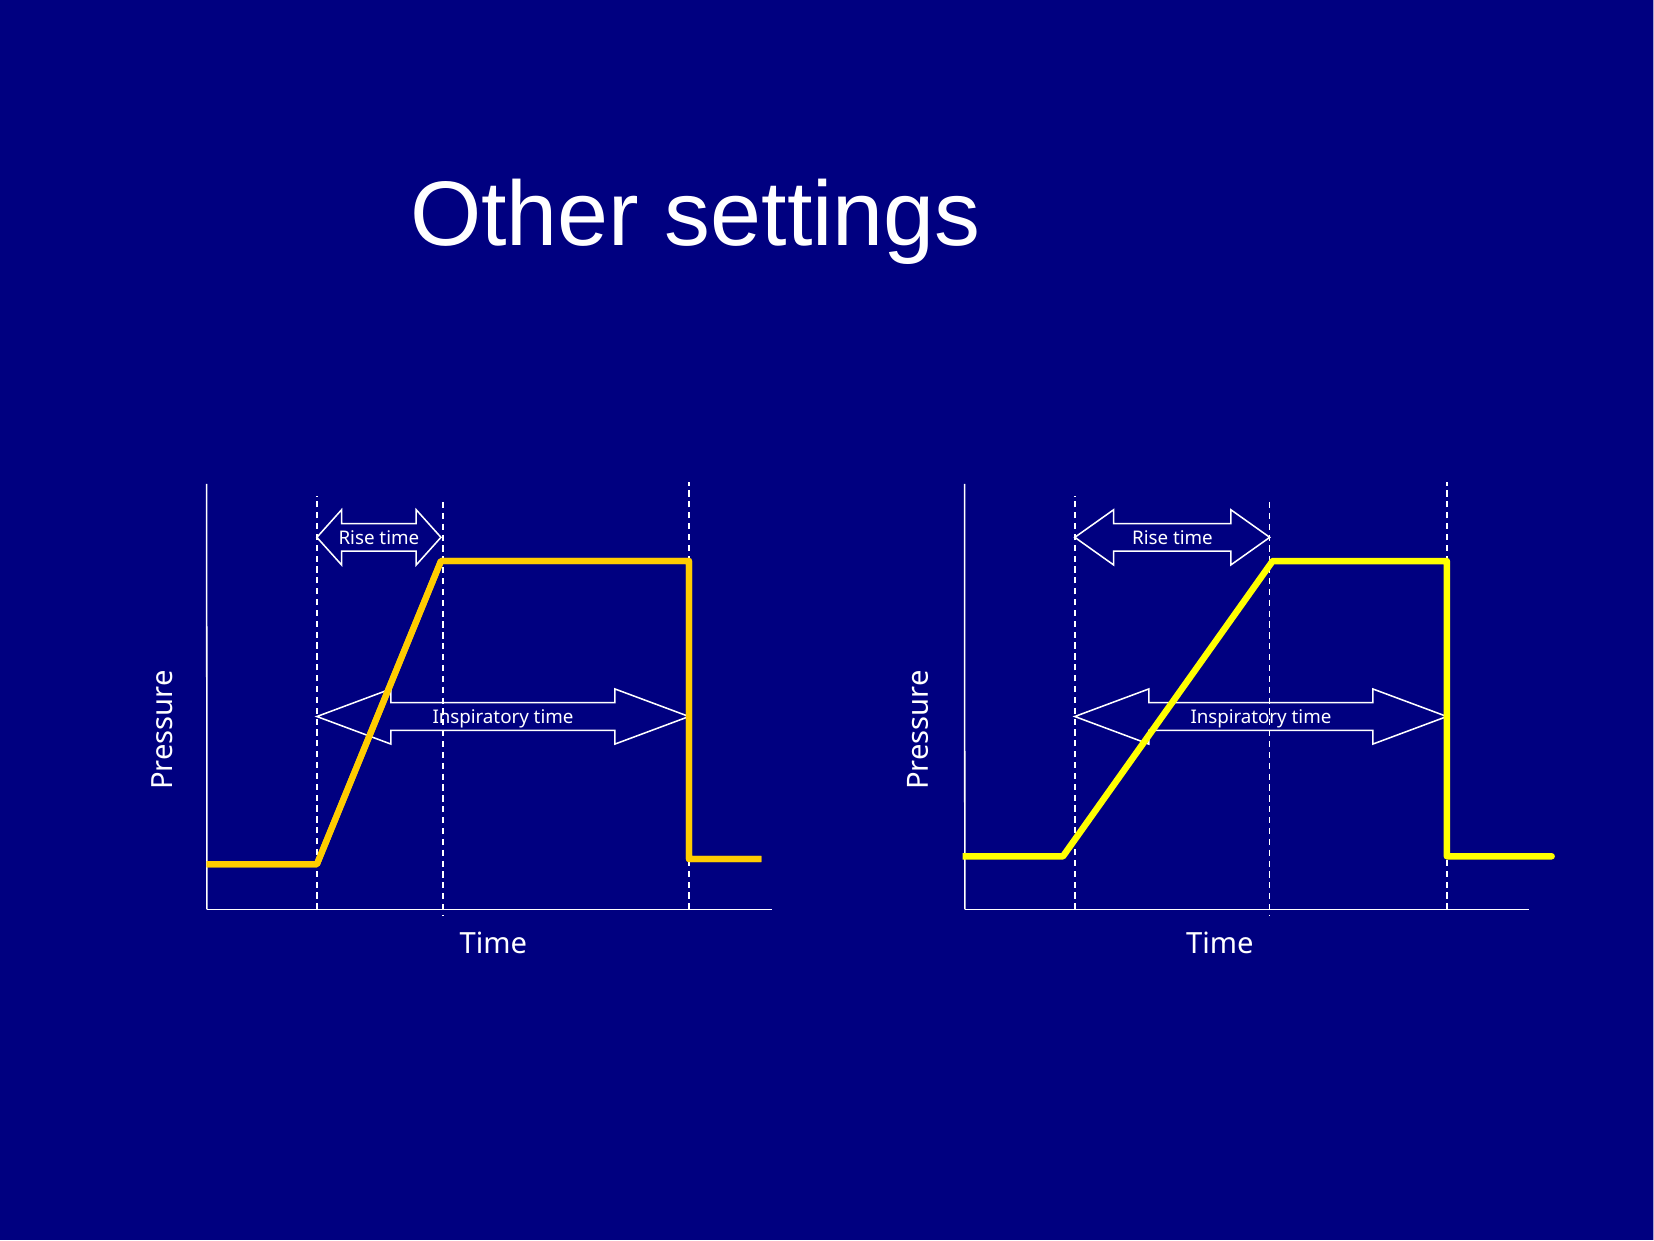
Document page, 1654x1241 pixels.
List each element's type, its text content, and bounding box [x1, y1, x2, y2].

text_box Rise time [316, 509, 441, 565]
text_box Time [444, 914, 543, 971]
text_box Inspiratory time [1074, 688, 1167, 741]
text_box Time [1171, 914, 1269, 971]
text_box Pressure [133, 655, 189, 805]
text_box Inspiratory time [1157, 688, 1443, 745]
text_box Inspiratory time [373, 688, 685, 745]
text_box Rise time [1074, 509, 1270, 565]
text_box Inspiratory time [316, 691, 383, 735]
text_box Pressure [889, 655, 945, 805]
title Other settings [124, 110, 1268, 317]
